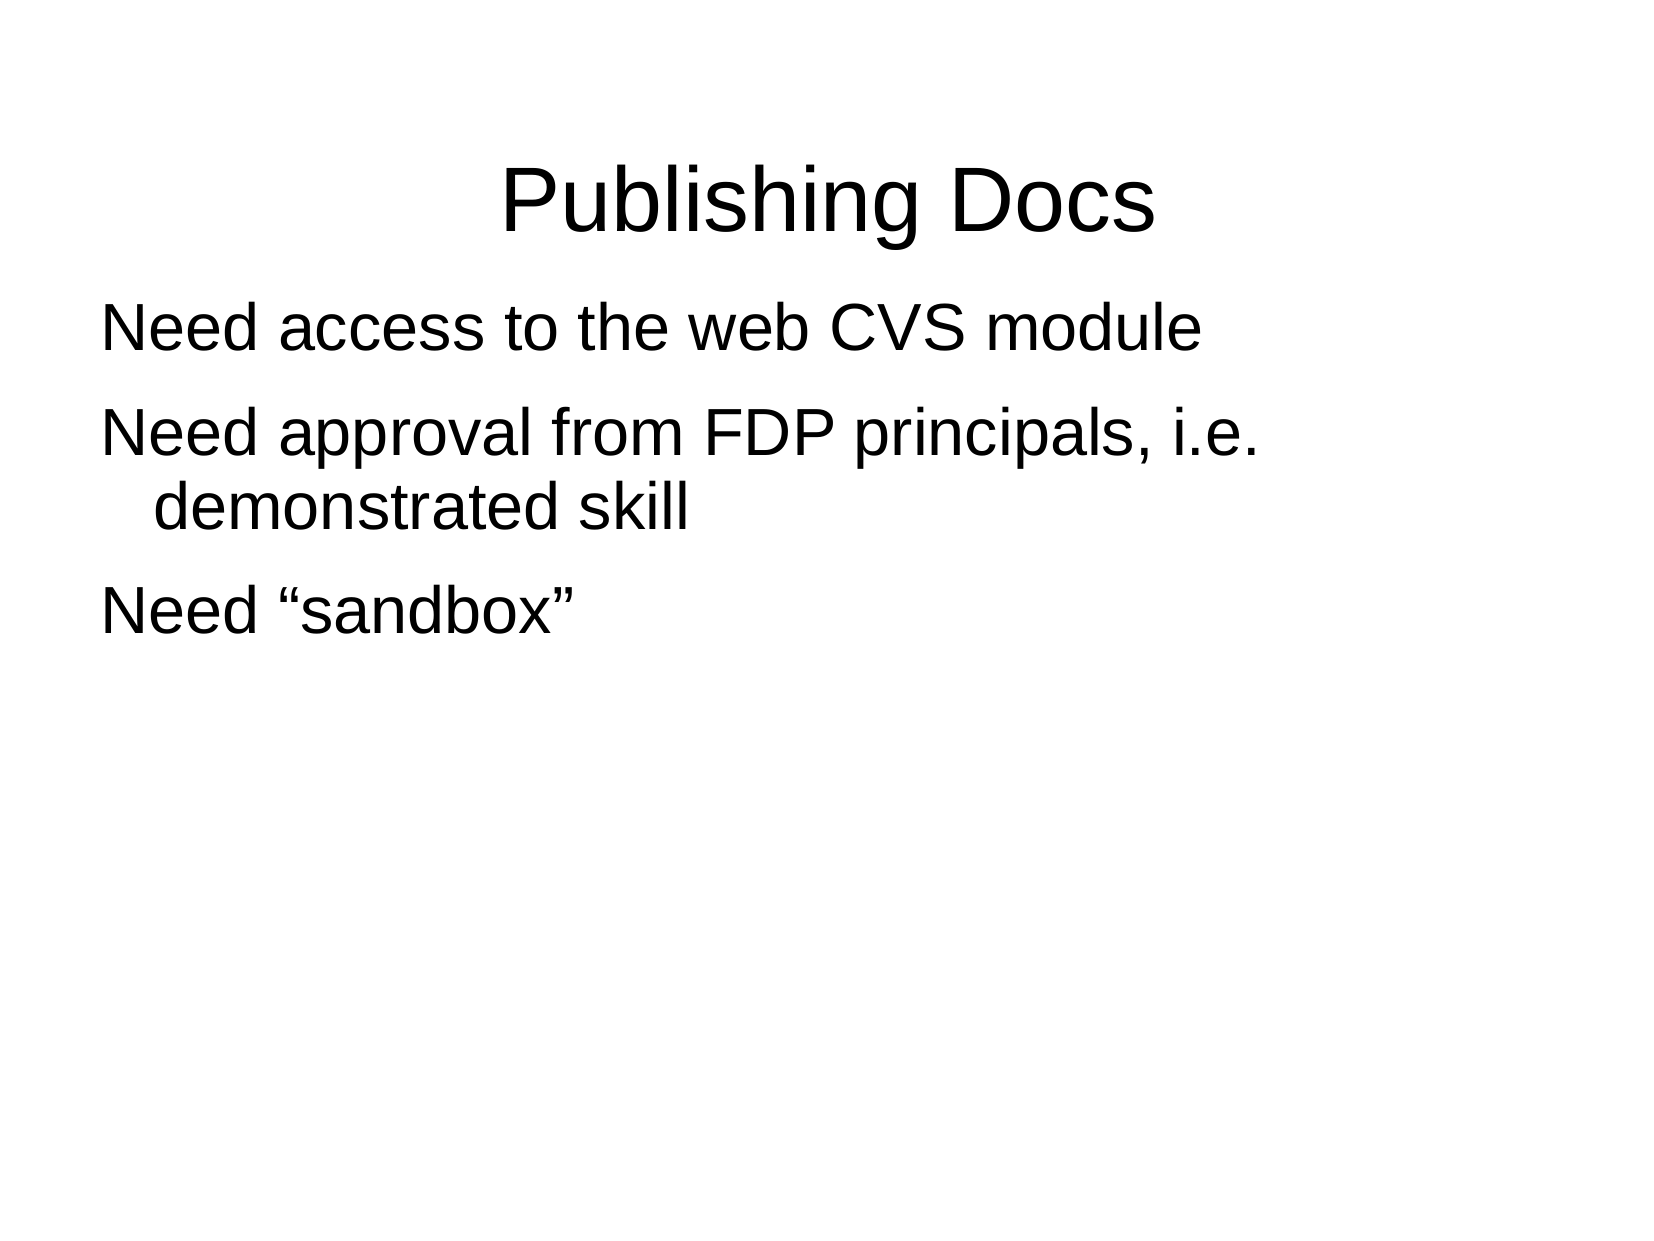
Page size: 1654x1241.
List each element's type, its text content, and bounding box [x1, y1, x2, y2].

title Publishing Docs [82, 96, 1576, 304]
list Need access to the web CVS module Need approval from FDP principals, i.e. demonstrated skill Need “sandbox” [82, 290, 1571, 1094]
